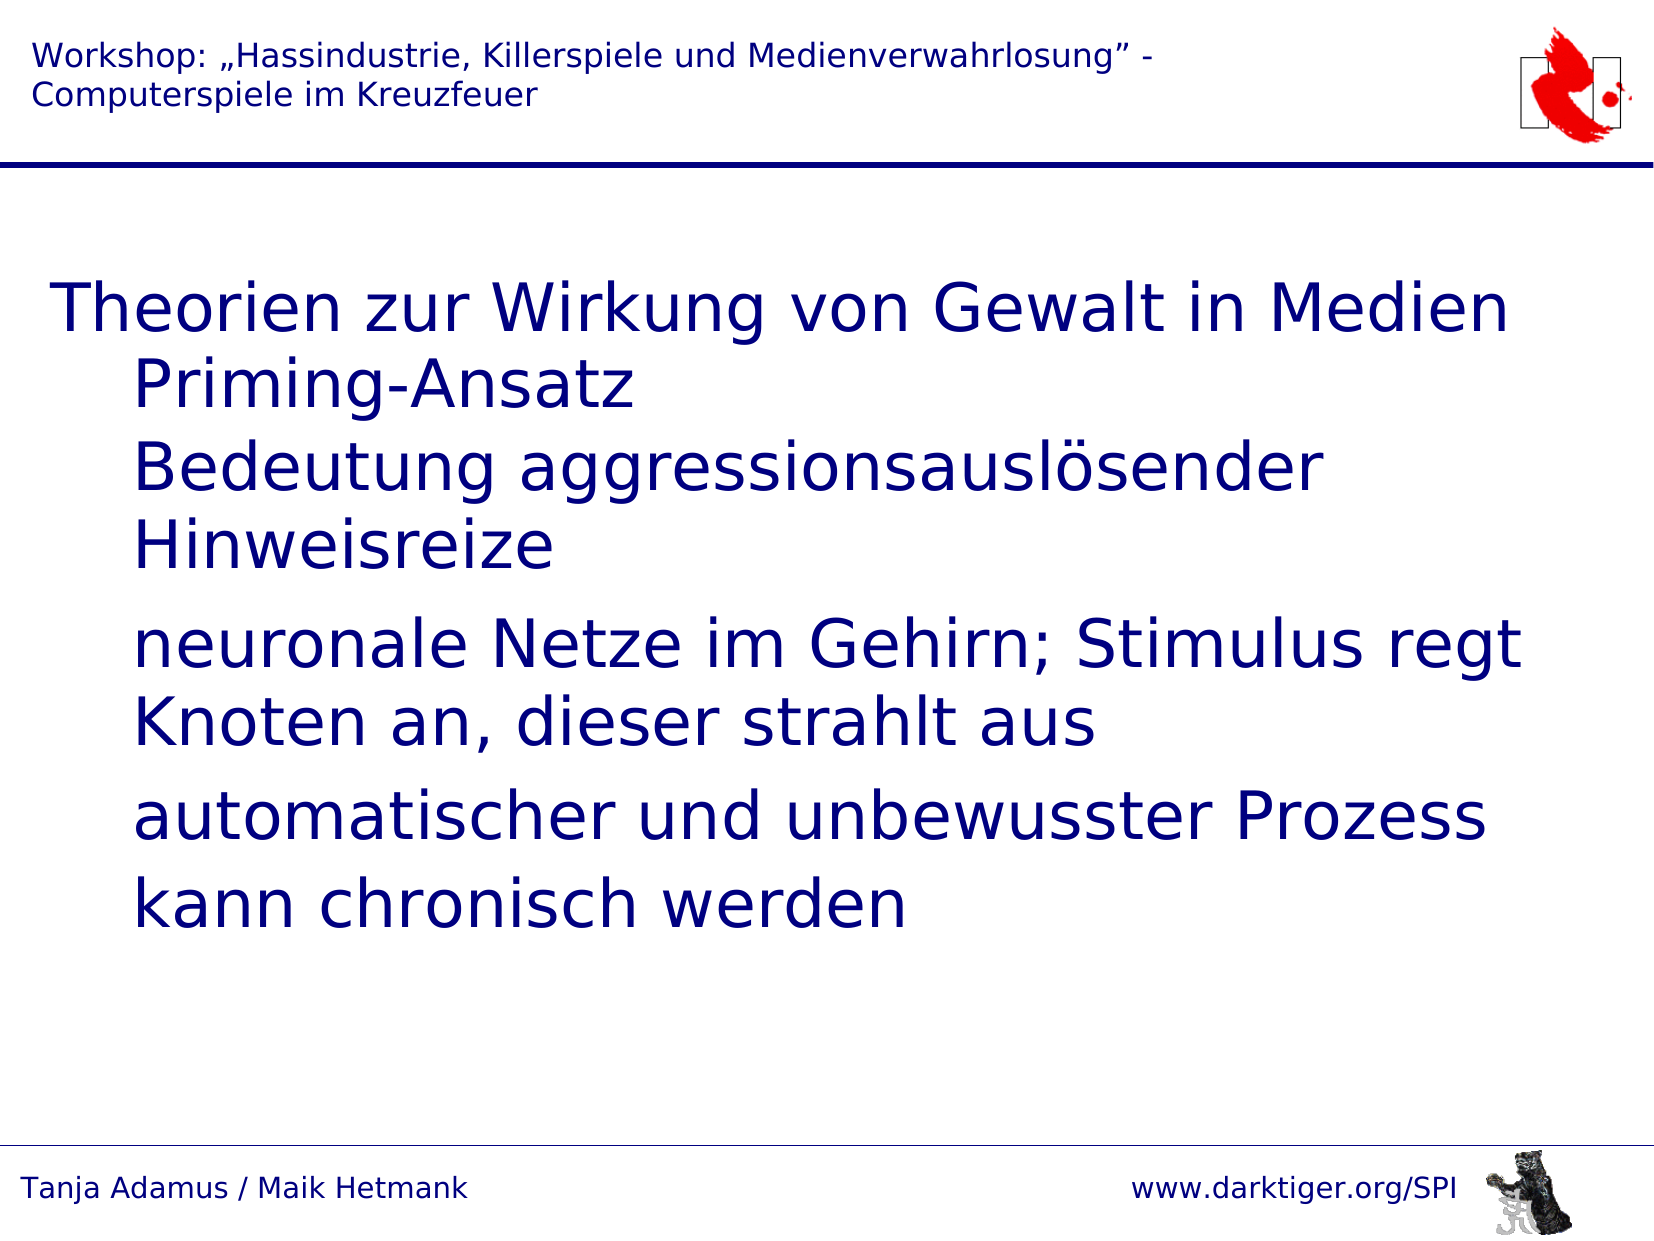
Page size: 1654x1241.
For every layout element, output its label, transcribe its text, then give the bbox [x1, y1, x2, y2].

picture [1486, 1150, 1572, 1235]
text_box automatischer und unbewusster Prozess [118, 769, 1595, 858]
text_box Theorien zur Wirkung von Gewalt in Medien [35, 261, 1565, 355]
text_box neuronale Netze im Gehirn; Stimulus regt Knoten an, dieser strahlt aus [118, 598, 1595, 769]
text_box Priming-Ansatz [118, 338, 1595, 421]
text_box kann chronisch werden [118, 858, 1595, 951]
picture [1503, 16, 1632, 148]
text_box Bedeutung aggressionsauslösender Hinweisreize [118, 421, 1595, 592]
text_box Workshop: „Hassindustrie, Killerspiele und Medienverwahrlosung” - Computerspiele im Kreuzfeuer [16, 29, 1418, 178]
